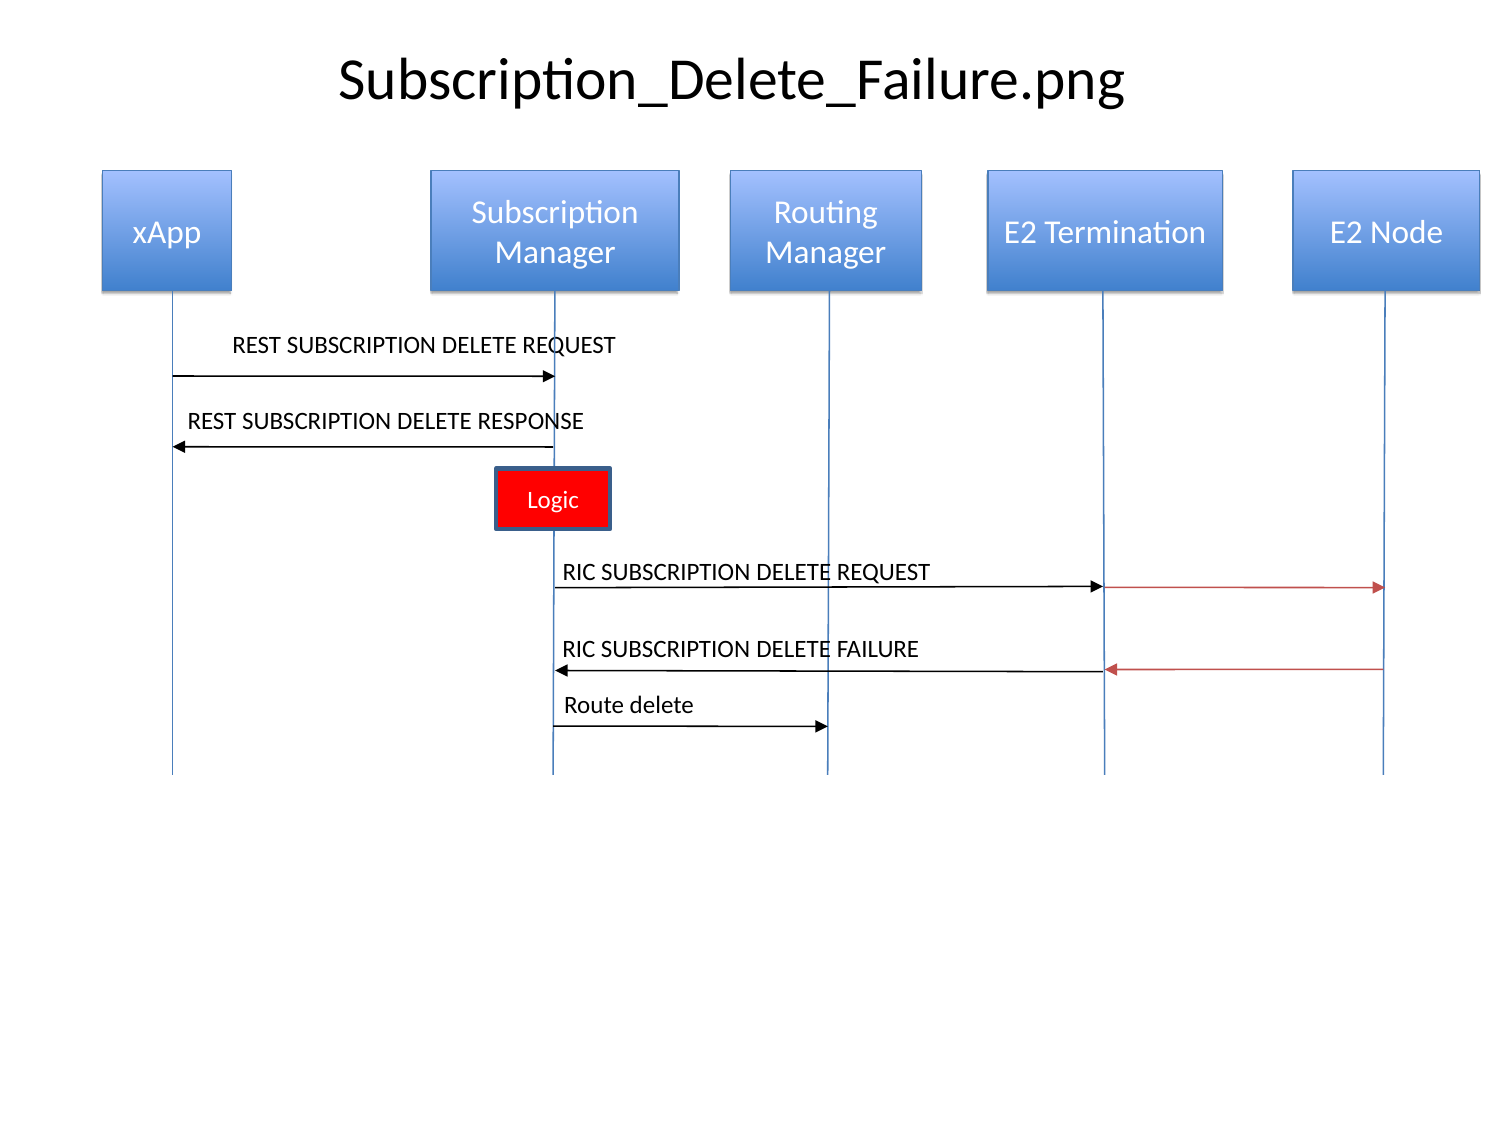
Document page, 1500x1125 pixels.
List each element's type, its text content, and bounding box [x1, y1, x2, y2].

text_box E2 Termination [987, 170, 1223, 291]
text_box REST SUBSCRIPTION DELETE RESPONSE [172, 397, 715, 442]
text_box xApp [102, 170, 232, 291]
text_box Route delete [549, 681, 756, 727]
text_box RIC SUBSCRIPTION DELETE REQUEST [547, 547, 1046, 593]
text_box REST SUBSCRIPTION DELETE REQUEST [217, 321, 553, 367]
text_box Subscription Manager [431, 170, 680, 291]
title Subscription_Delete_Failure.png [57, 32, 1408, 120]
text_box Routing Manager [730, 170, 922, 291]
text_box Logic [496, 468, 611, 530]
text_box E2 Node [1293, 170, 1480, 291]
text_box RIC SUBSCRIPTION DELETE FAILURE [547, 625, 1034, 671]
text_box REST SUBSCRIPTION DELETE REQUEST [556, 321, 632, 367]
